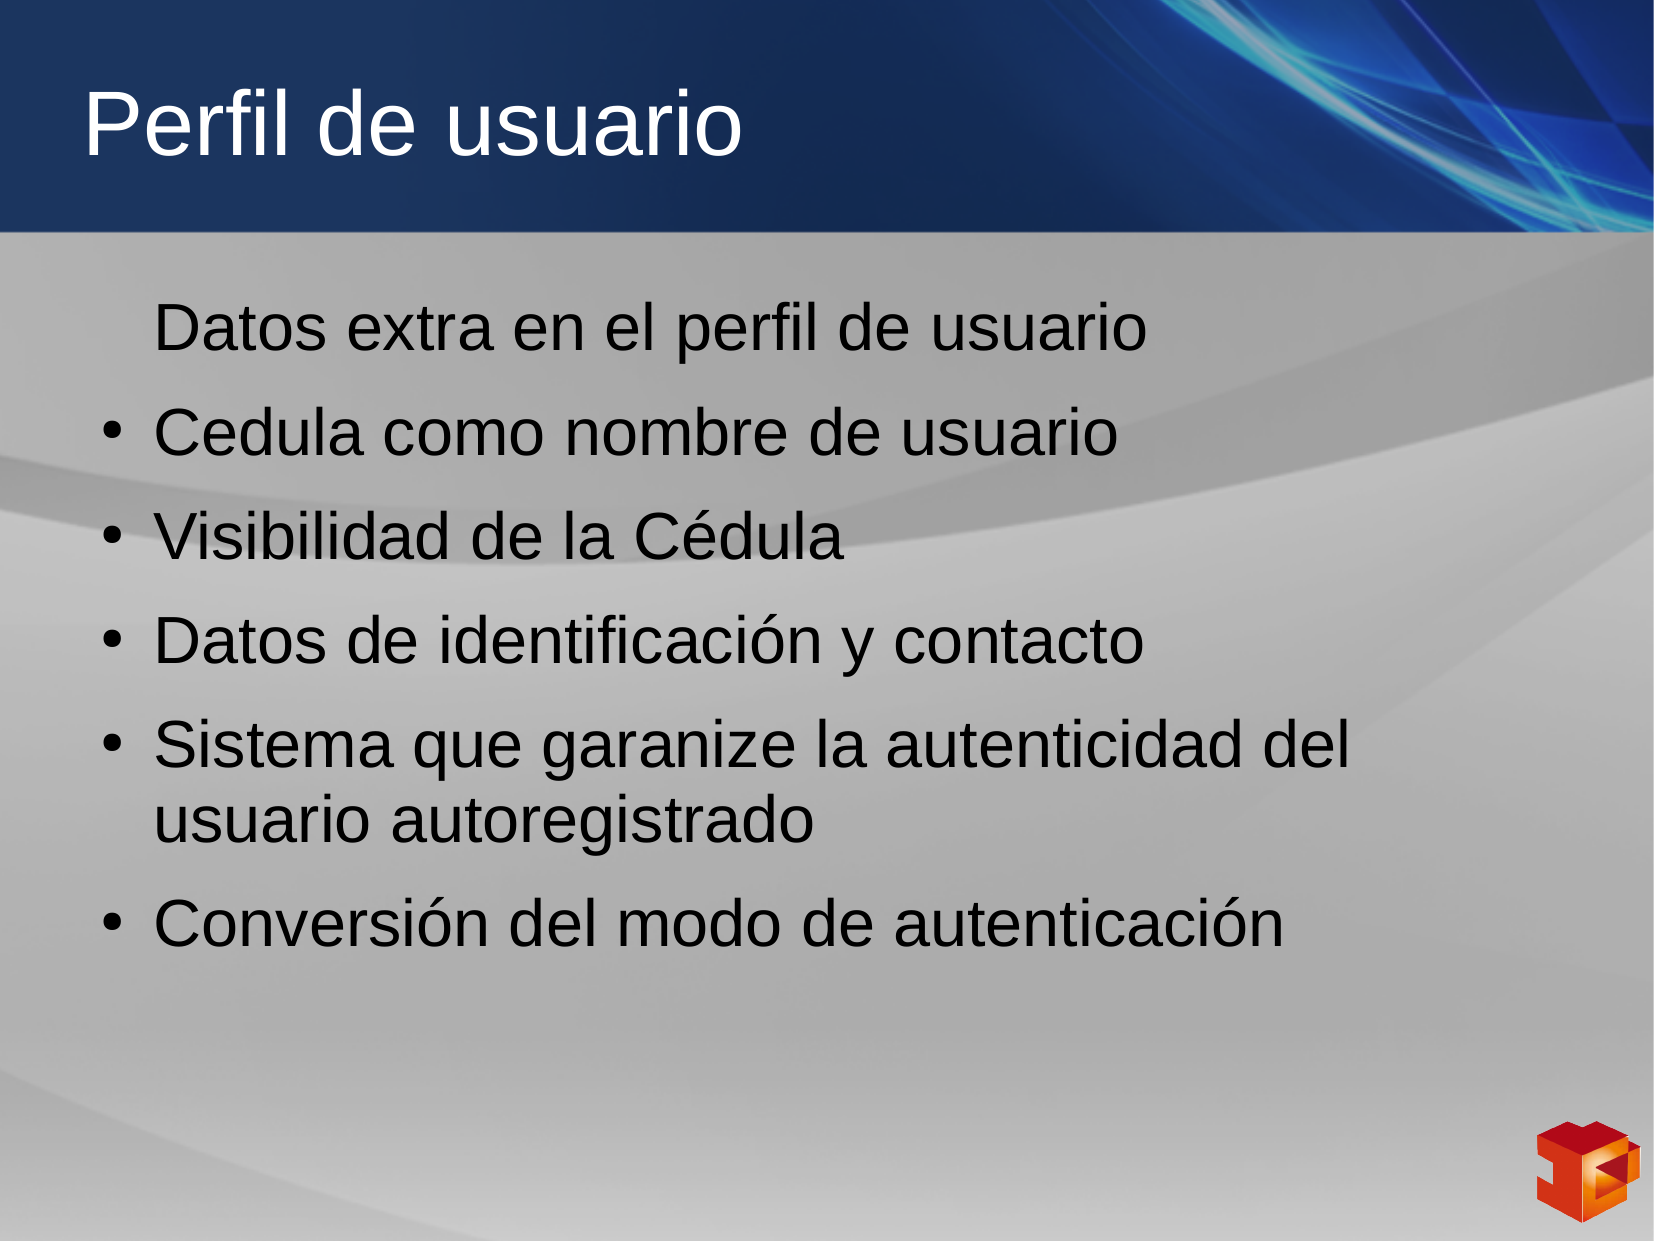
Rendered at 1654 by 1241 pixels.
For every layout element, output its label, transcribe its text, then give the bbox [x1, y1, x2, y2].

title Perfil de usuario [82, 19, 1571, 228]
list Datos extra en el perfil de usuario Cedula como nombre de usuario Visibilidad de la Cédula Datos de identificación y contacto Sistema que garanize la autenticidad del usuario autoregistrado Conversión del modo de autenticación [82, 290, 1571, 1109]
picture [0, 0, 1654, 1241]
